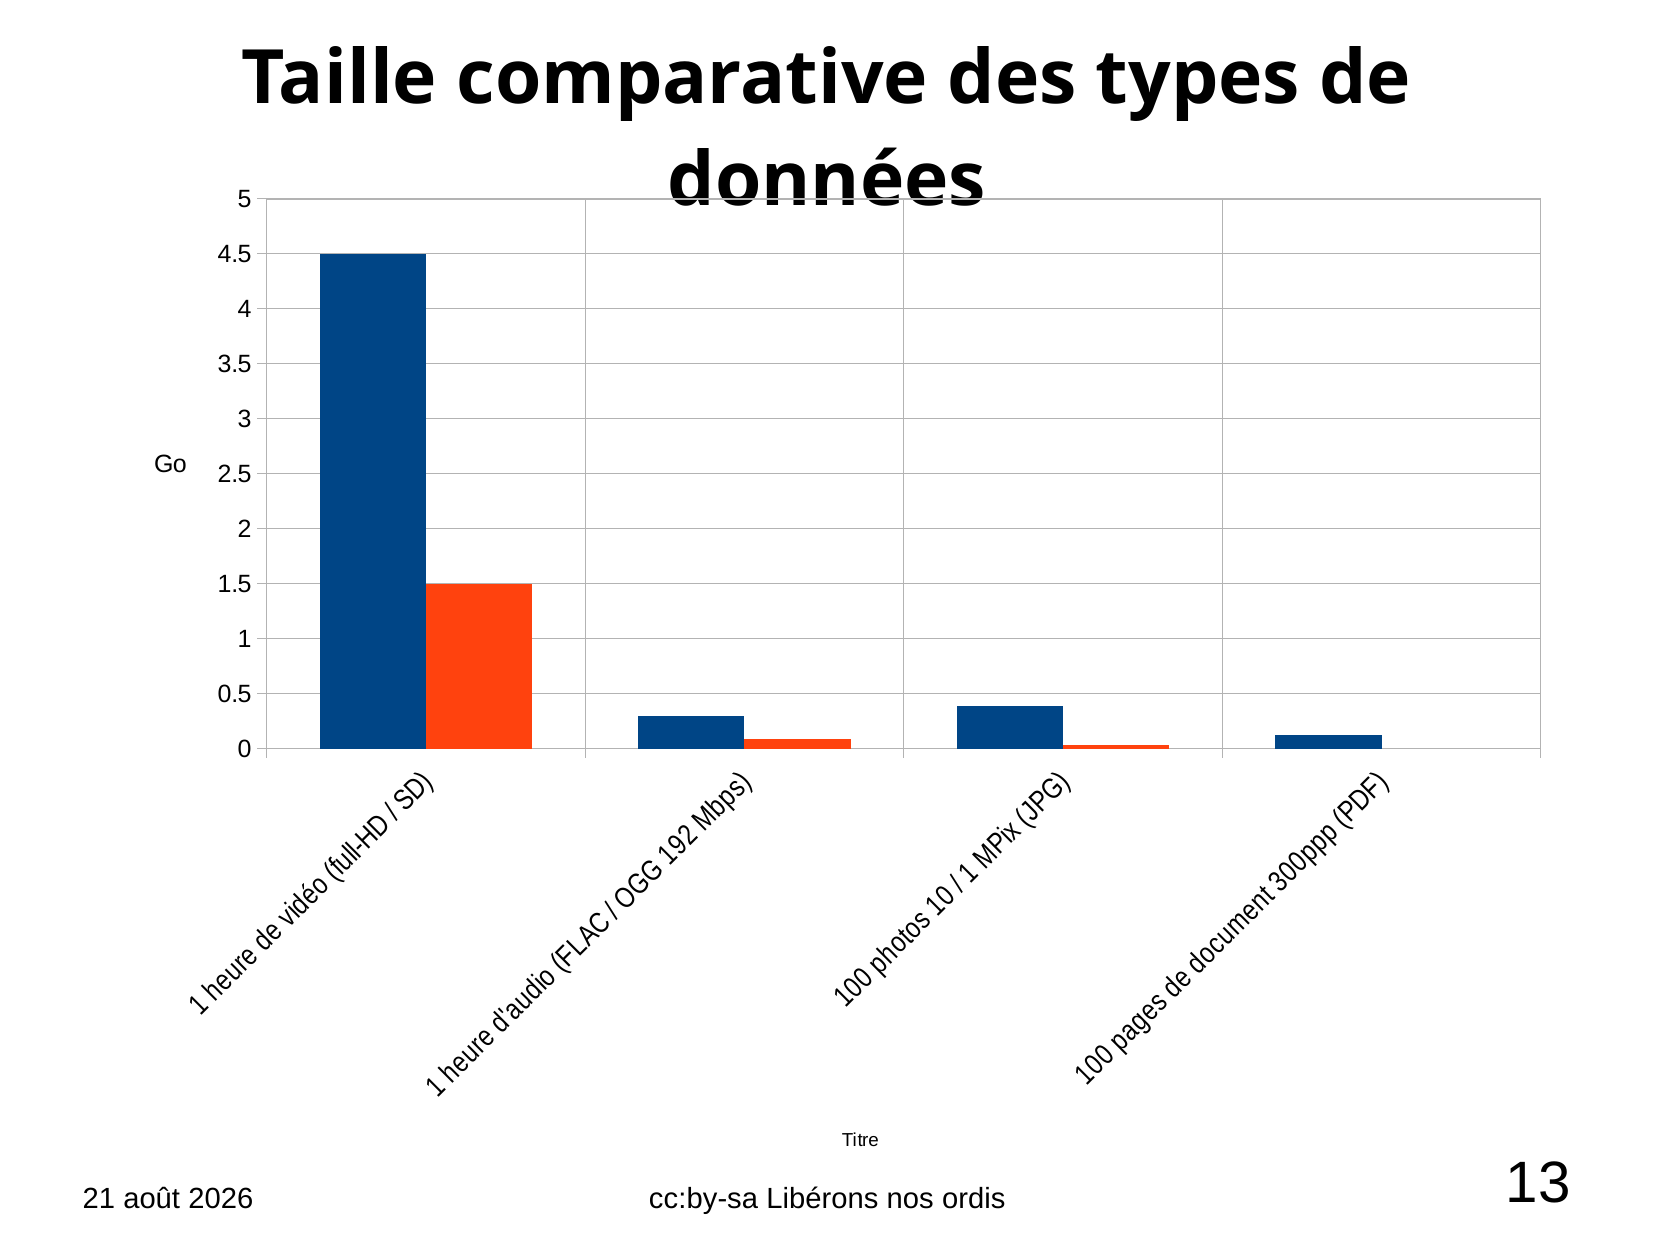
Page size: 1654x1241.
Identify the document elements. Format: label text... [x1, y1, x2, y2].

title Taille comparative des types de données [82, 49, 1571, 165]
chart [82, 165, 1571, 1182]
